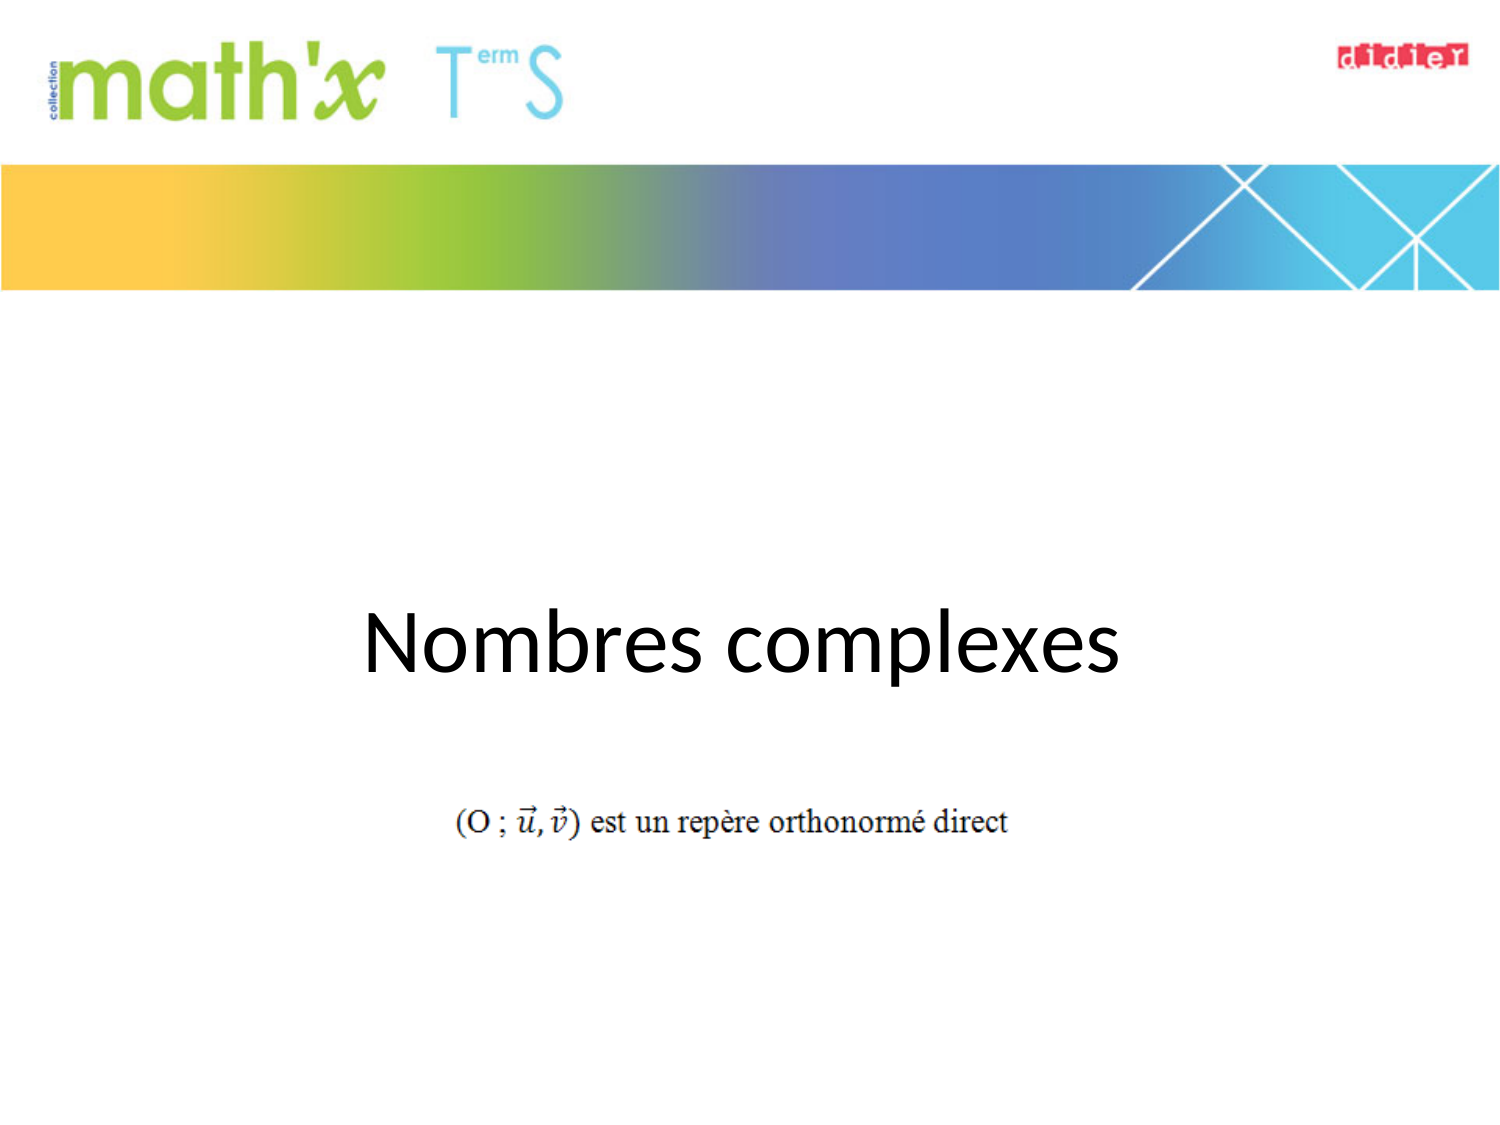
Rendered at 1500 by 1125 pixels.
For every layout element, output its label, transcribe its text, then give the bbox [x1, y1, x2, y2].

picture [0, 0, 1500, 292]
title Nombres complexes [105, 515, 1381, 757]
picture [445, 796, 1024, 847]
